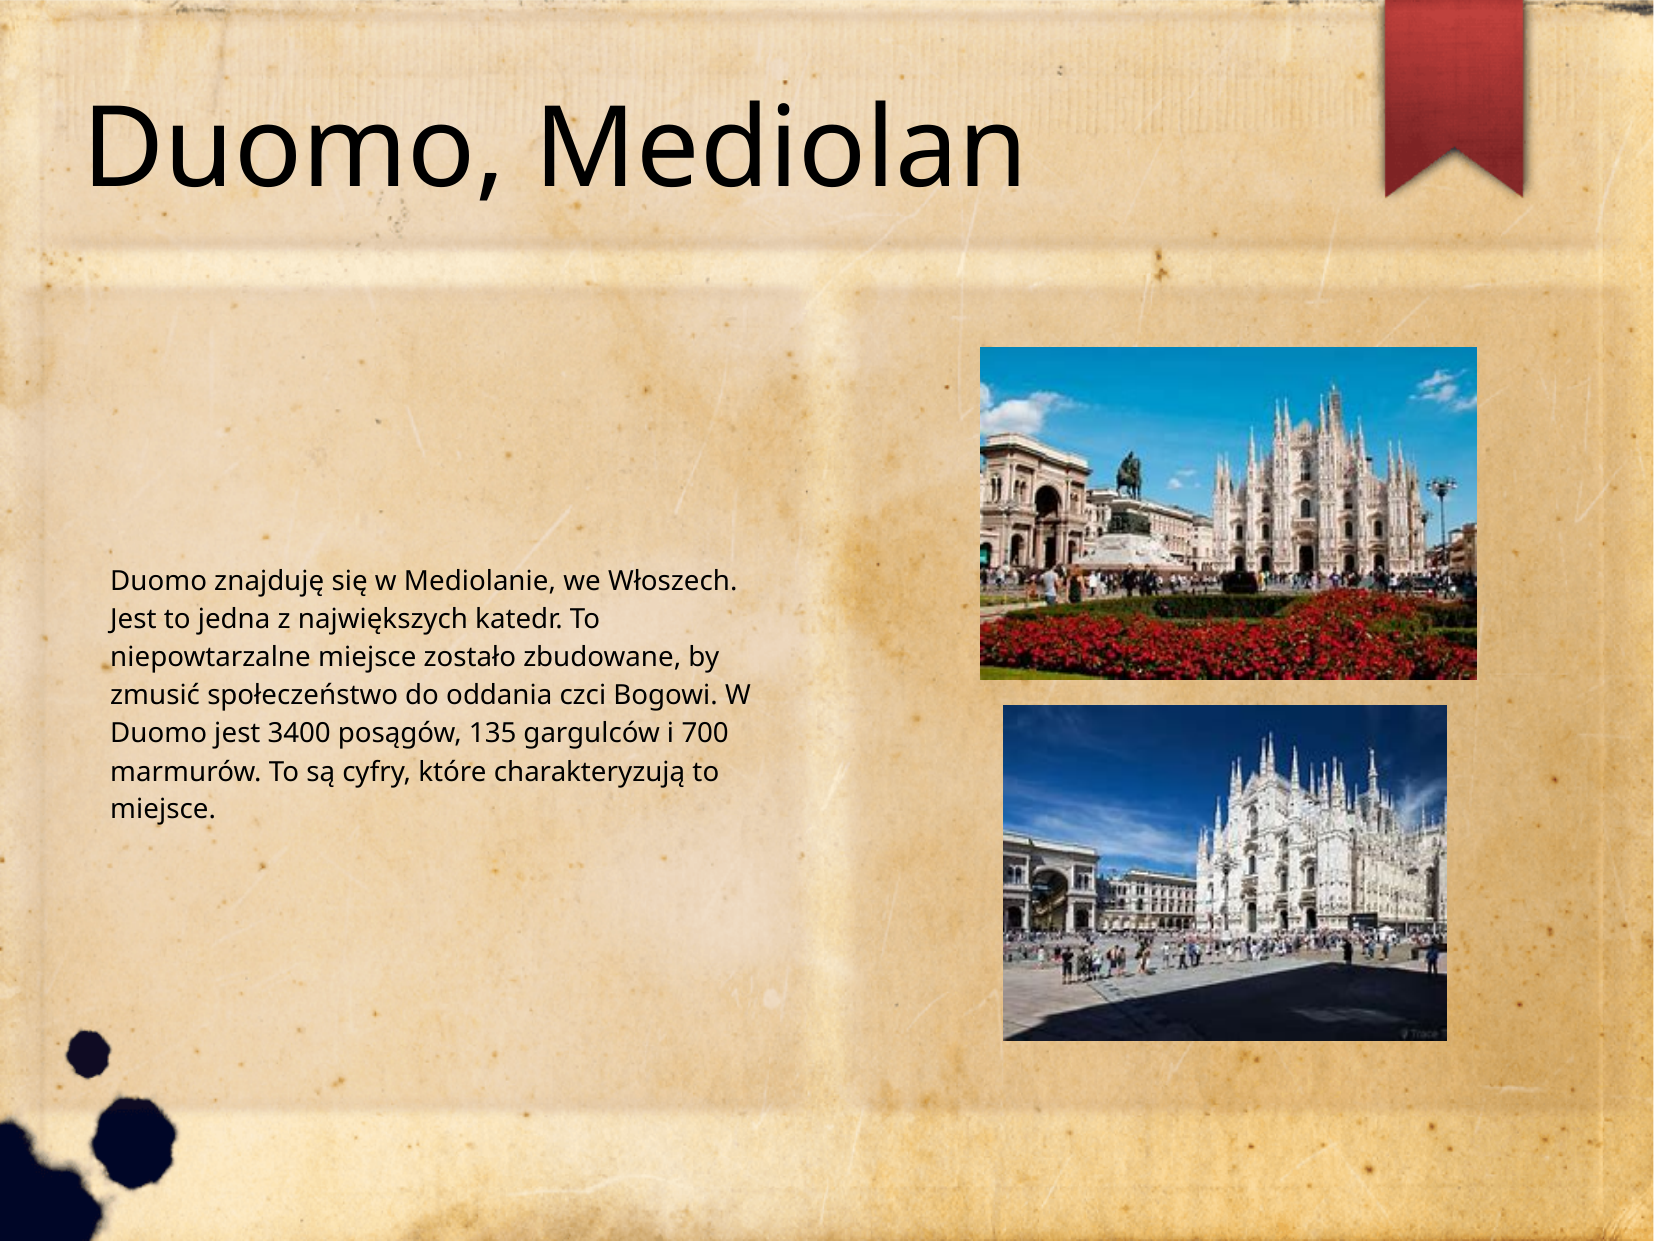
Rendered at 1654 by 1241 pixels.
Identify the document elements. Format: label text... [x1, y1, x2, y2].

list Duomo znajduję się w Mediolanie, we Włoszech. Jest to jedna z największych katedr. To niepowtarzalne miejsce zostało zbudowane, by zmusić społeczeństwo do oddania czci Bogowi. W Duomo jest 3400 posągów, 135 gargulców i 700 marmurów. To są cyfry, które charakteryzują to miejsce. [57, 561, 768, 832]
picture [0, 0, 1654, 1241]
title Duomo, Mediolan [82, 49, 1347, 237]
